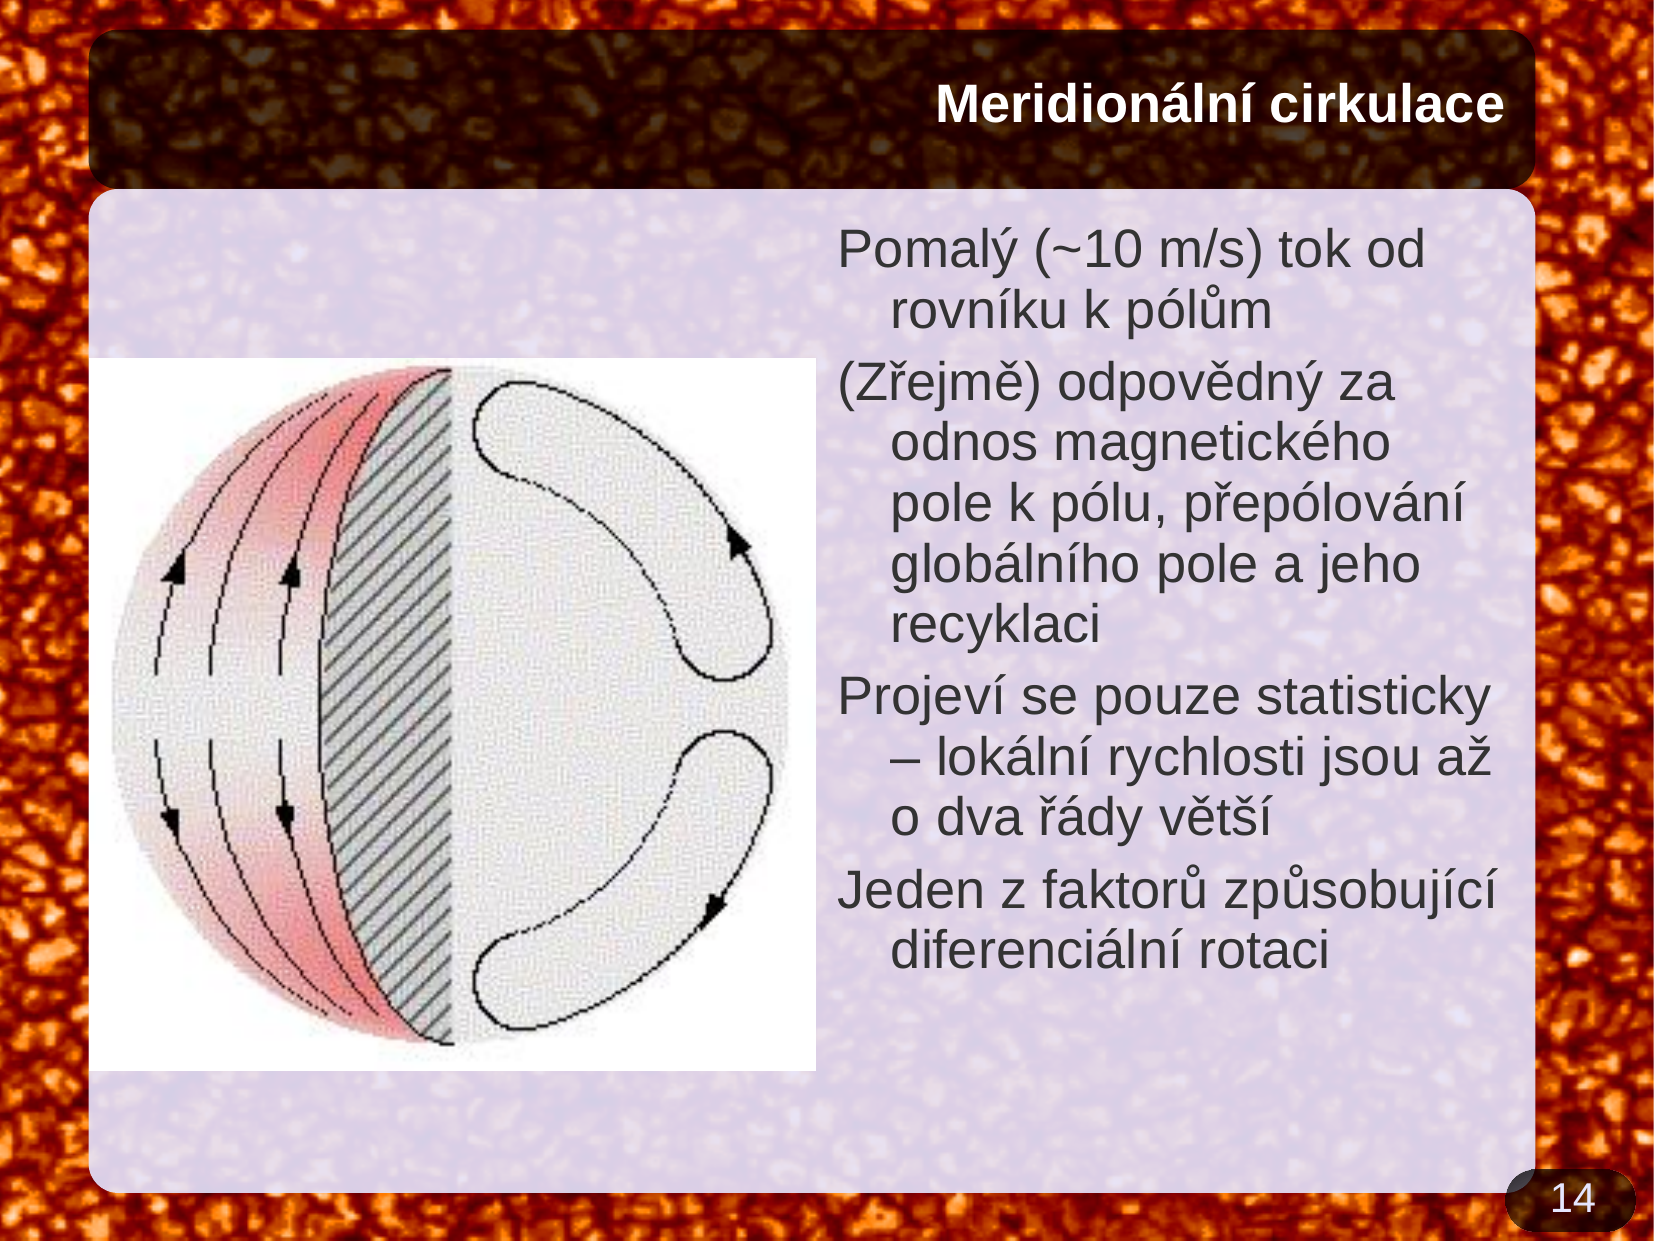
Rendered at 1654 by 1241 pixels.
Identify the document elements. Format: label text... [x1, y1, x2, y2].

picture [0, 0, 1654, 1241]
list Pomalý (~10 m/s) tok od rovníku k pólům (Zřejmě) odpovědný za odnos magnetického pole k pólu, přepólování globálního pole a jeho recyklaci Projeví se pouze statisticky – lokální rychlosti jsou až o dva řády větší Jeden z faktorů způsobující diferenciální rotaci [837, 218, 1501, 1164]
title Meridionální cirkulace [118, 59, 1506, 148]
